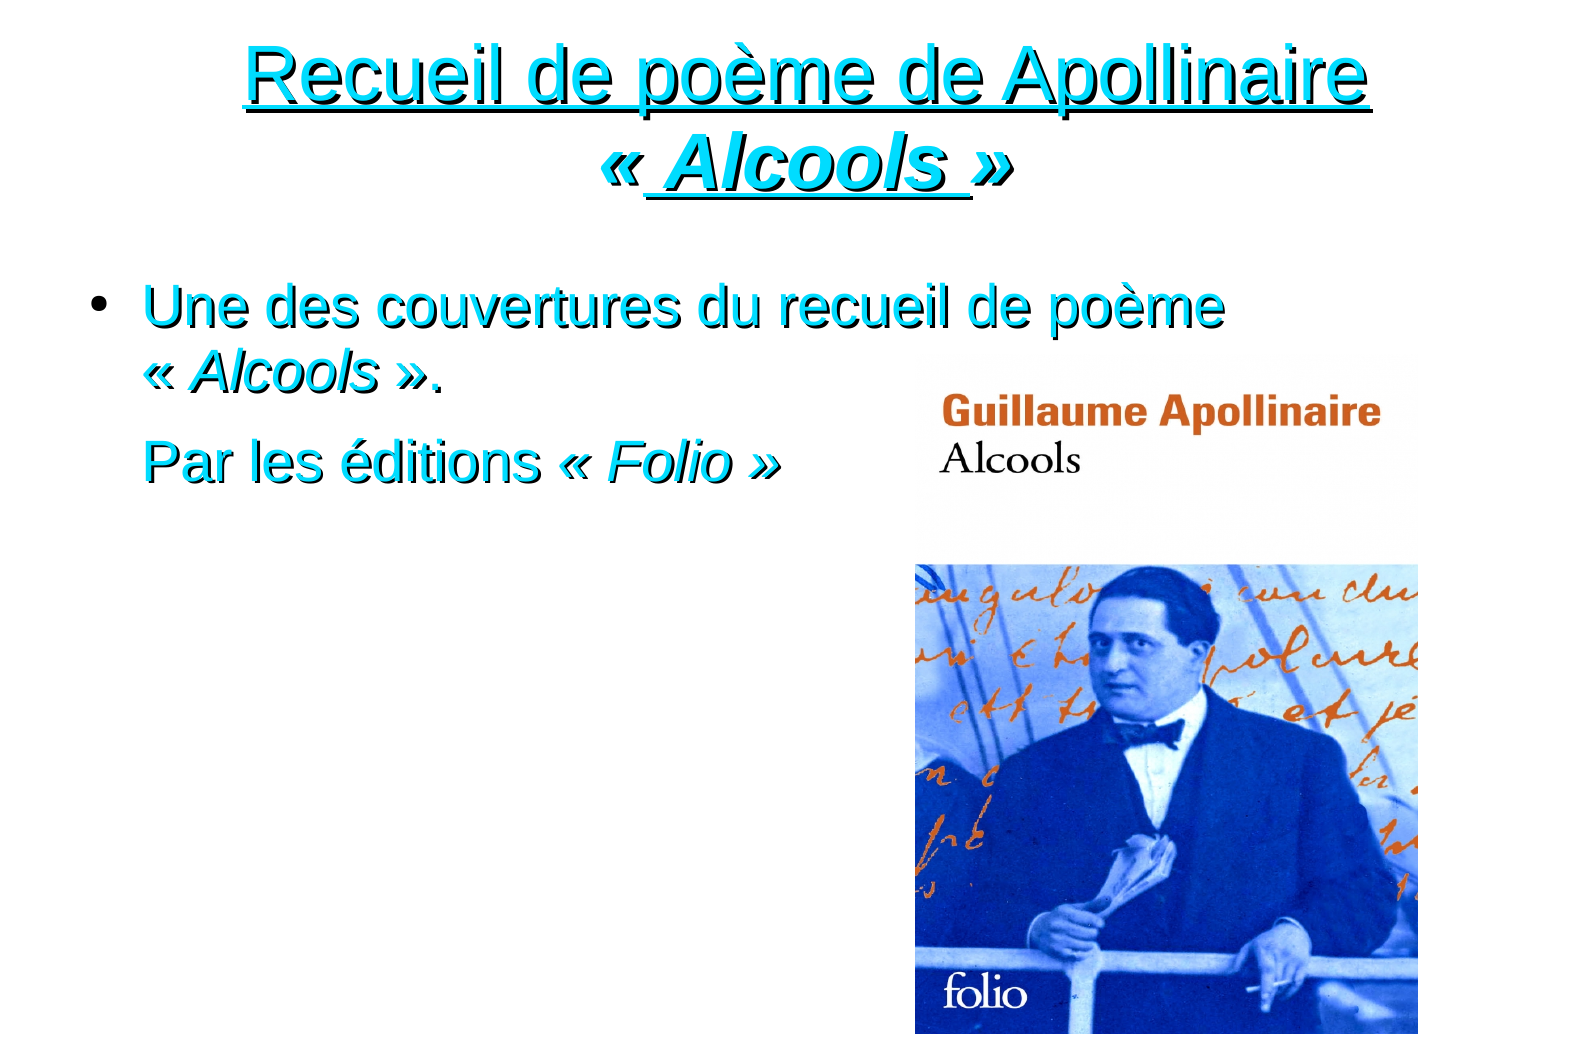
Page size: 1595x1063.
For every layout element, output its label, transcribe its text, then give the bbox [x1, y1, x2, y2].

title Recueil de poème de Apollinaire « Alcools » [88, 29, 1524, 293]
picture [915, 354, 1418, 1034]
list Une des couvertures du recueil de poème « Alcools ». Par les éditions « Folio » [70, 272, 1506, 975]
